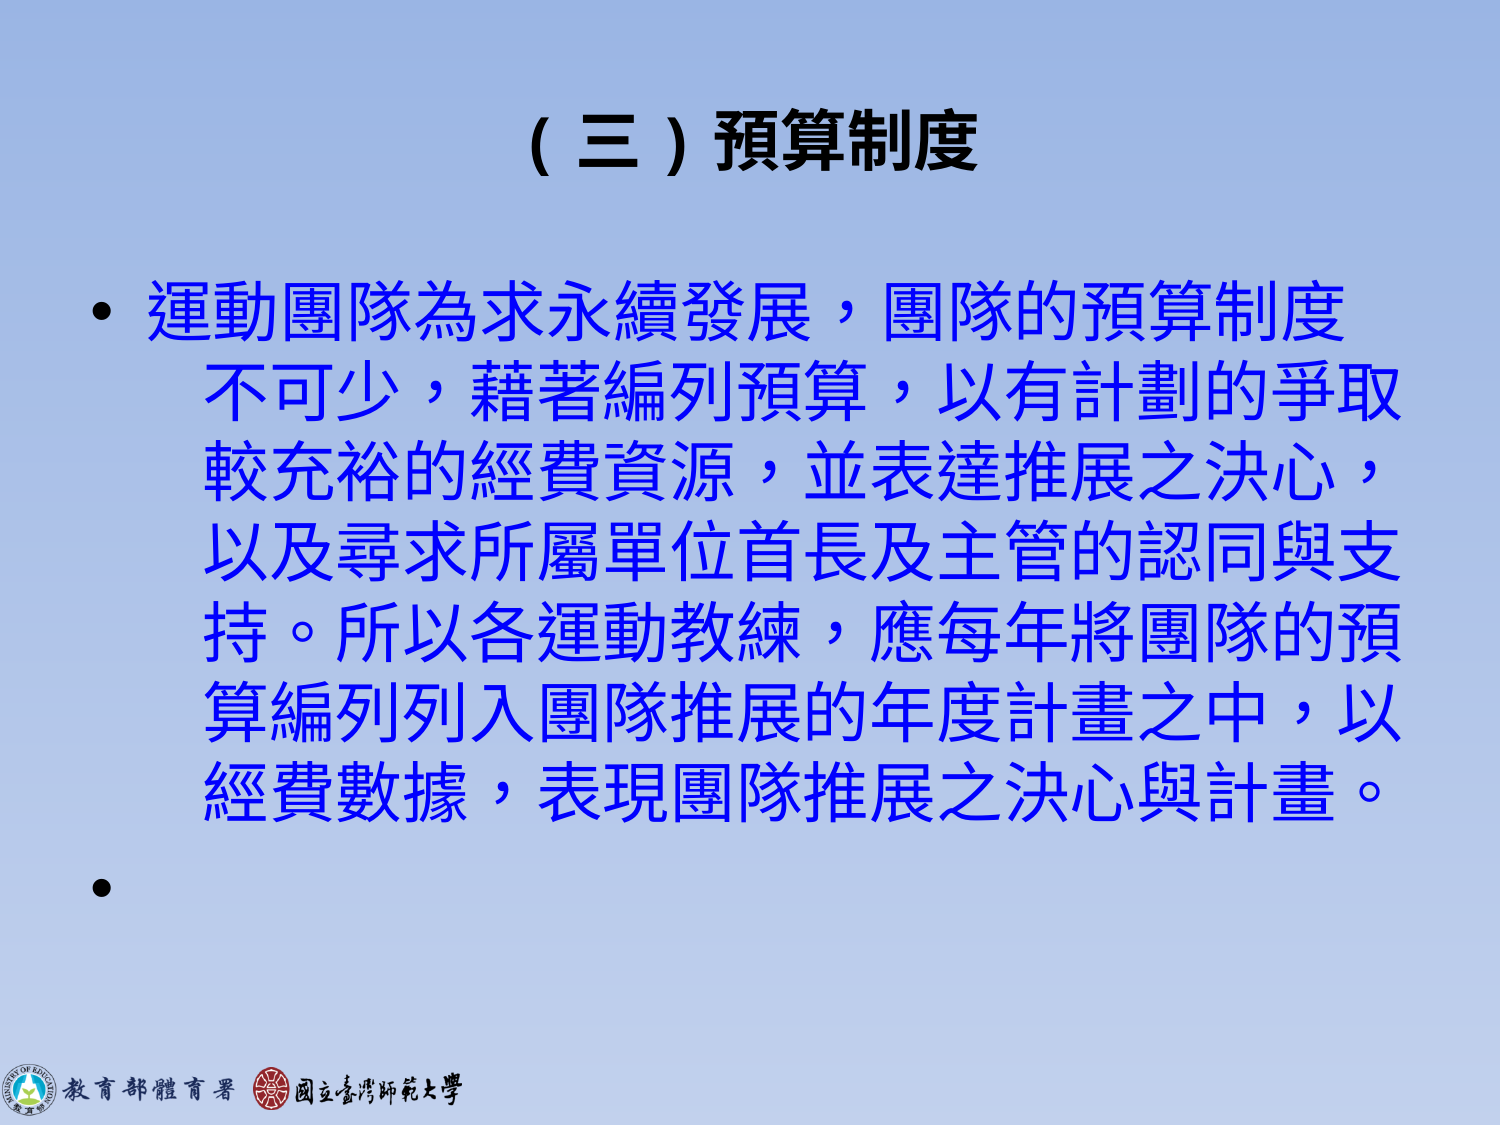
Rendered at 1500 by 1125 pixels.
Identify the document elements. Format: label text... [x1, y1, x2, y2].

list 運動團隊為求永續發展，團隊的預算制度不可少，藉著編列預算，以有計劃的爭取較充裕的經費資源，並表達推展之決心，以及尋求所屬單位首長及主管的認同與支持。所以各運動教練，應每年將團隊的預算編列列入團隊推展的年度計畫之中，以經費數據，表現團隊推展之決心與計畫。 [75, 262, 1426, 1005]
title (三)預算制度 [75, 45, 1426, 233]
